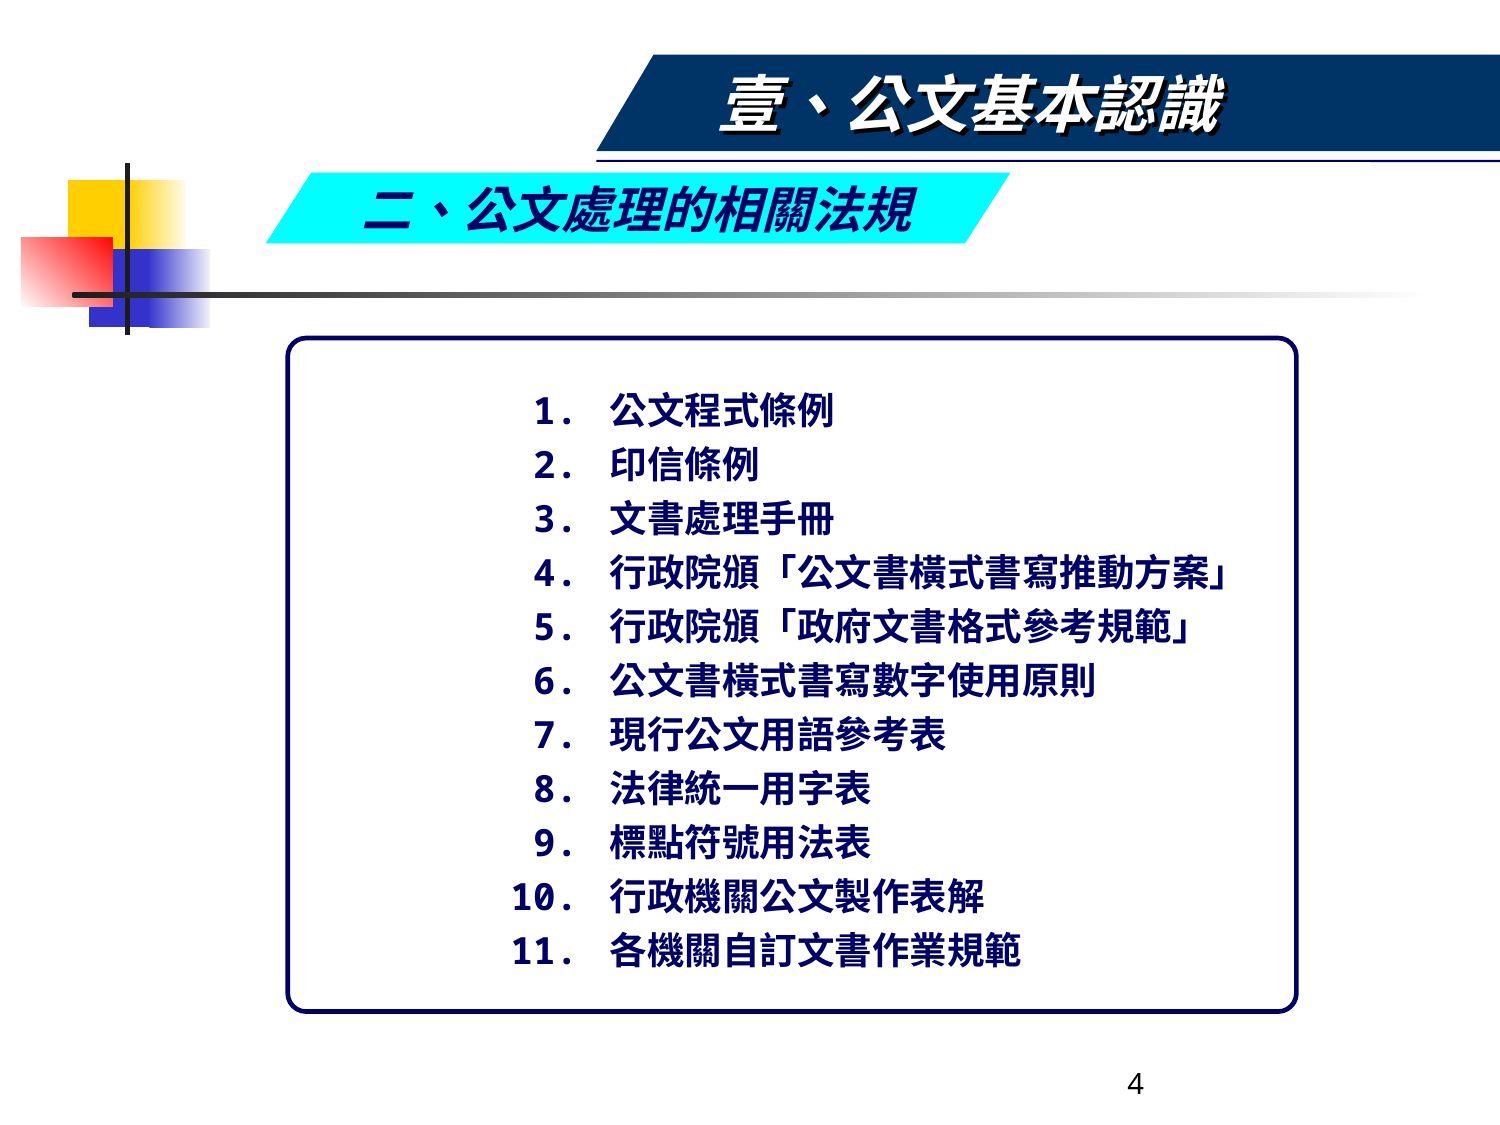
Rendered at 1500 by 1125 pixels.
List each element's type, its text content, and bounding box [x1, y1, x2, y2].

text_box <編號> [1112, 1037, 1426, 1113]
text_box 二、公文處理的相關法規 [265, 172, 1011, 244]
text_box 壹、公文基本認識 [596, 54, 1500, 152]
text_box 1. 公文程式條例 2. 印信條例 3. 文書處理手冊 4. 行政院頒「公文書橫式書寫推動方案」 5. 行政院頒「政府文書格式參考規範」 6. 公文書橫式書寫數字使用原則 7. 現行公文用語參考表 8. 法律統一用字表 9. 標點符號用法表 10. 行政機關公文製作表解 11. 各機關自訂文書作業規範 [287, 338, 1297, 1012]
